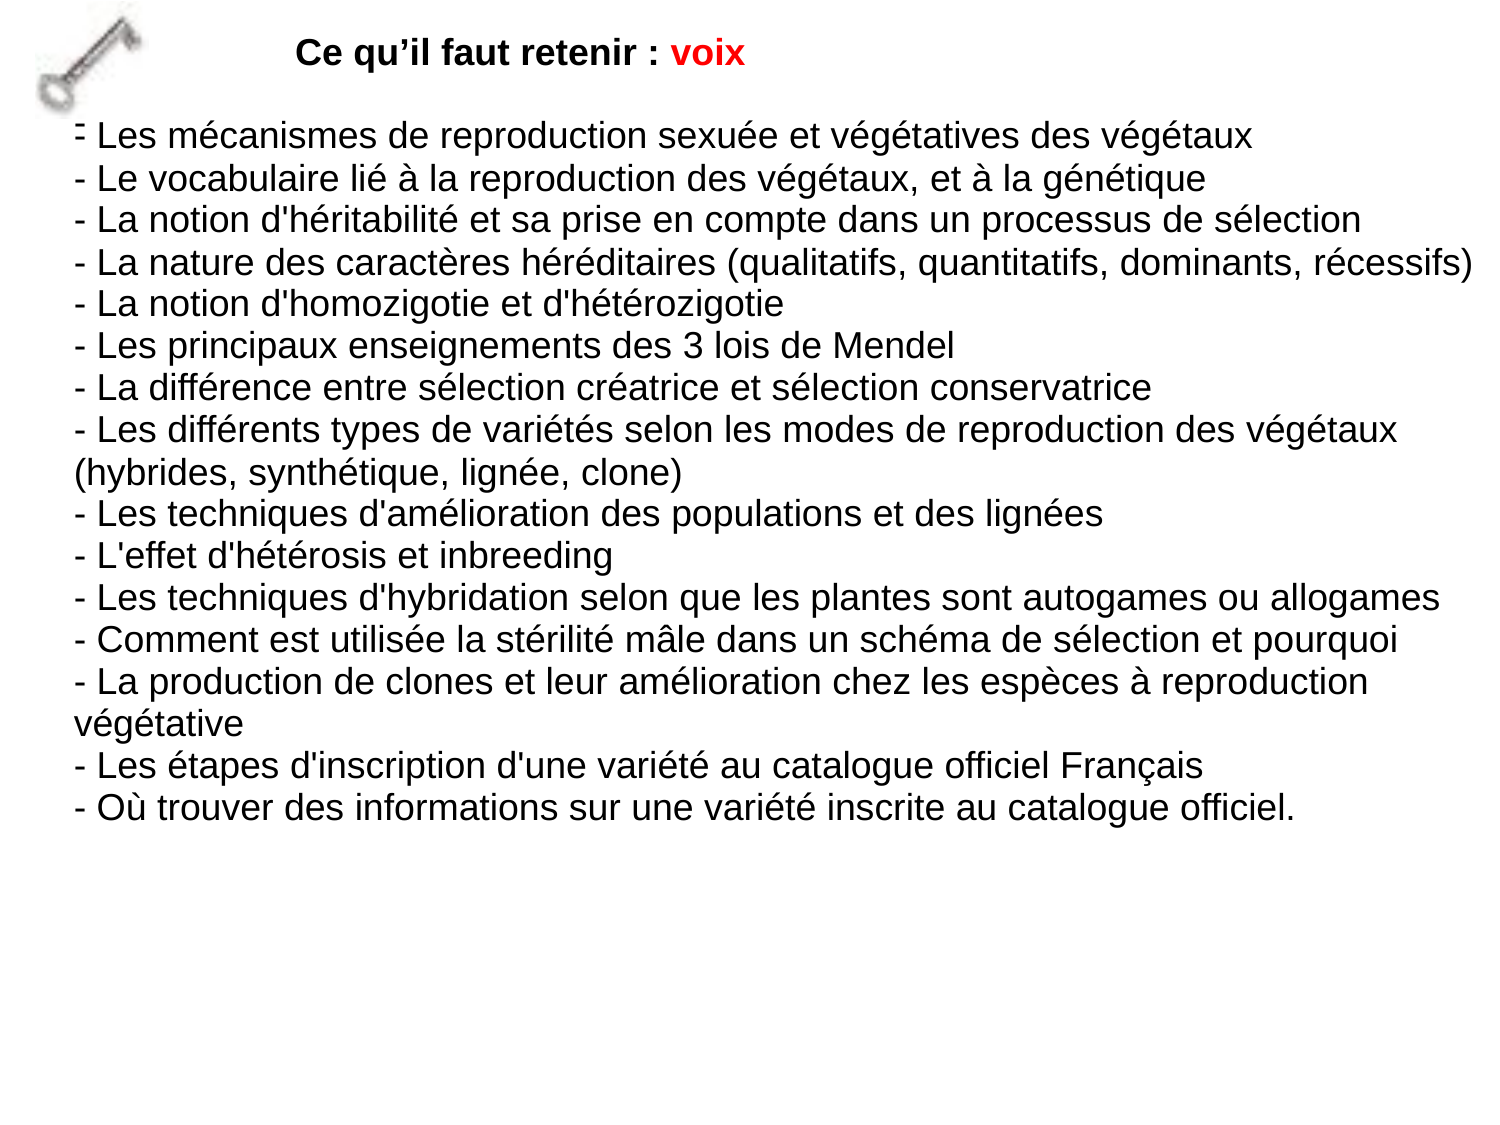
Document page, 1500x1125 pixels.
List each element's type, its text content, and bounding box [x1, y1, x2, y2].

text_box Ce qu’il faut retenir : voix - Les mécanismes de reproduction sexuée et végétatives des végétaux - Le vocabulaire lié à la reproduction des végétaux, et à la génétique - La notion d'héritabilité et sa prise en compte dans un processus de sélection - La nature des caractères héréditaires (qualitatifs, quantitatifs, dominants, récessifs) - La notion d'homozigotie et d'hétérozigotie - Les principaux enseignements des 3 lois de Mendel - La différence entre sélection créatrice et sélection conservatrice - Les différents types de variétés selon les modes de reproduction des végétaux (hybrides, synthétique, lignée, clone) - Les techniques d'amélioration des populations et des lignées - L'effet d'hétérosis et inbreeding - Les techniques d'hybridation selon que les plantes sont autogames ou allogames - Comment est utilisée la stérilité mâle dans un schéma de sélection et pourquoi - La production de clones et leur amélioration chez les espèces à reproduction végétative - Les étapes d'inscription d'une variété au catalogue officiel Français - Où trouver des informations sur une variété inscrite au catalogue officiel. [59, 23, 1500, 1088]
text_box - [59, 94, 1453, 194]
picture [35, 1, 149, 119]
